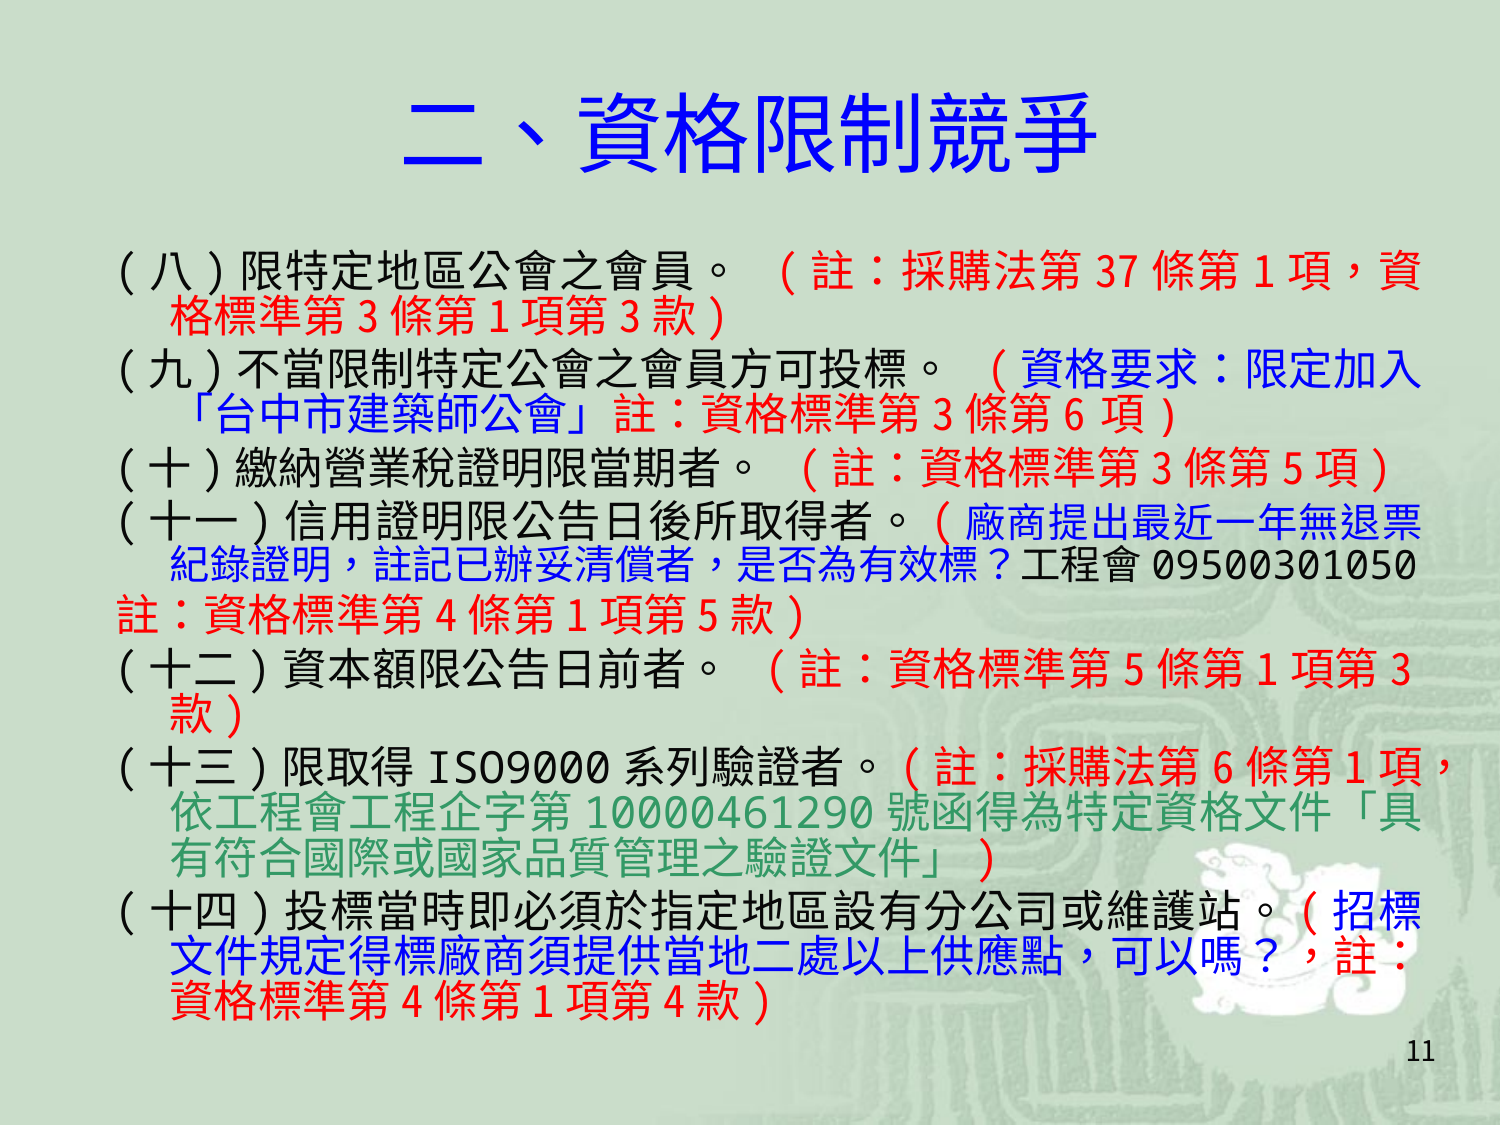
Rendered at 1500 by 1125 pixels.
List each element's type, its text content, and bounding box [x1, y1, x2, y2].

picture [0, 0, 1500, 1125]
title 二、資格限制競爭 [49, 37, 1451, 225]
text_box <編號> [1074, 1024, 1451, 1103]
list (八)限特定地區公會之會員。 (註：採購法第37條第1項，資格標準第3條第1項第3款) (九)不當限制特定公會之會員方可投標。 (資格要求：限定加入「台中市建築師公會」註：資格標準第3條第6項) (十)繳納營業稅證明限當期者。 (註：資格標準第3條第5項) (十一)信用證明限公告日後所取得者。(廠商提出最近一年無退票紀錄證明，註記已辦妥清償者，是否為有效標？工程會09500301050 註：資格標準第4條第1項第5款) (十二)資本額限公告日前者。 (註：資格標準第5條第1項第3款) (十三)限取得ISO9000系列驗證者。(註：採購法第6條第1項，依工程會工程企字第10000461290號函得為特定資格文件「具有符合國際或國家品質管理之驗證文件」) (十四)投標當時即必須於指定地區設有分公司或維護站。(招標文件規定得標廠商須提供當地二處以上供應點，可以嗎？，註：資格標準第4條第1項第4款) [100, 243, 1438, 1056]
